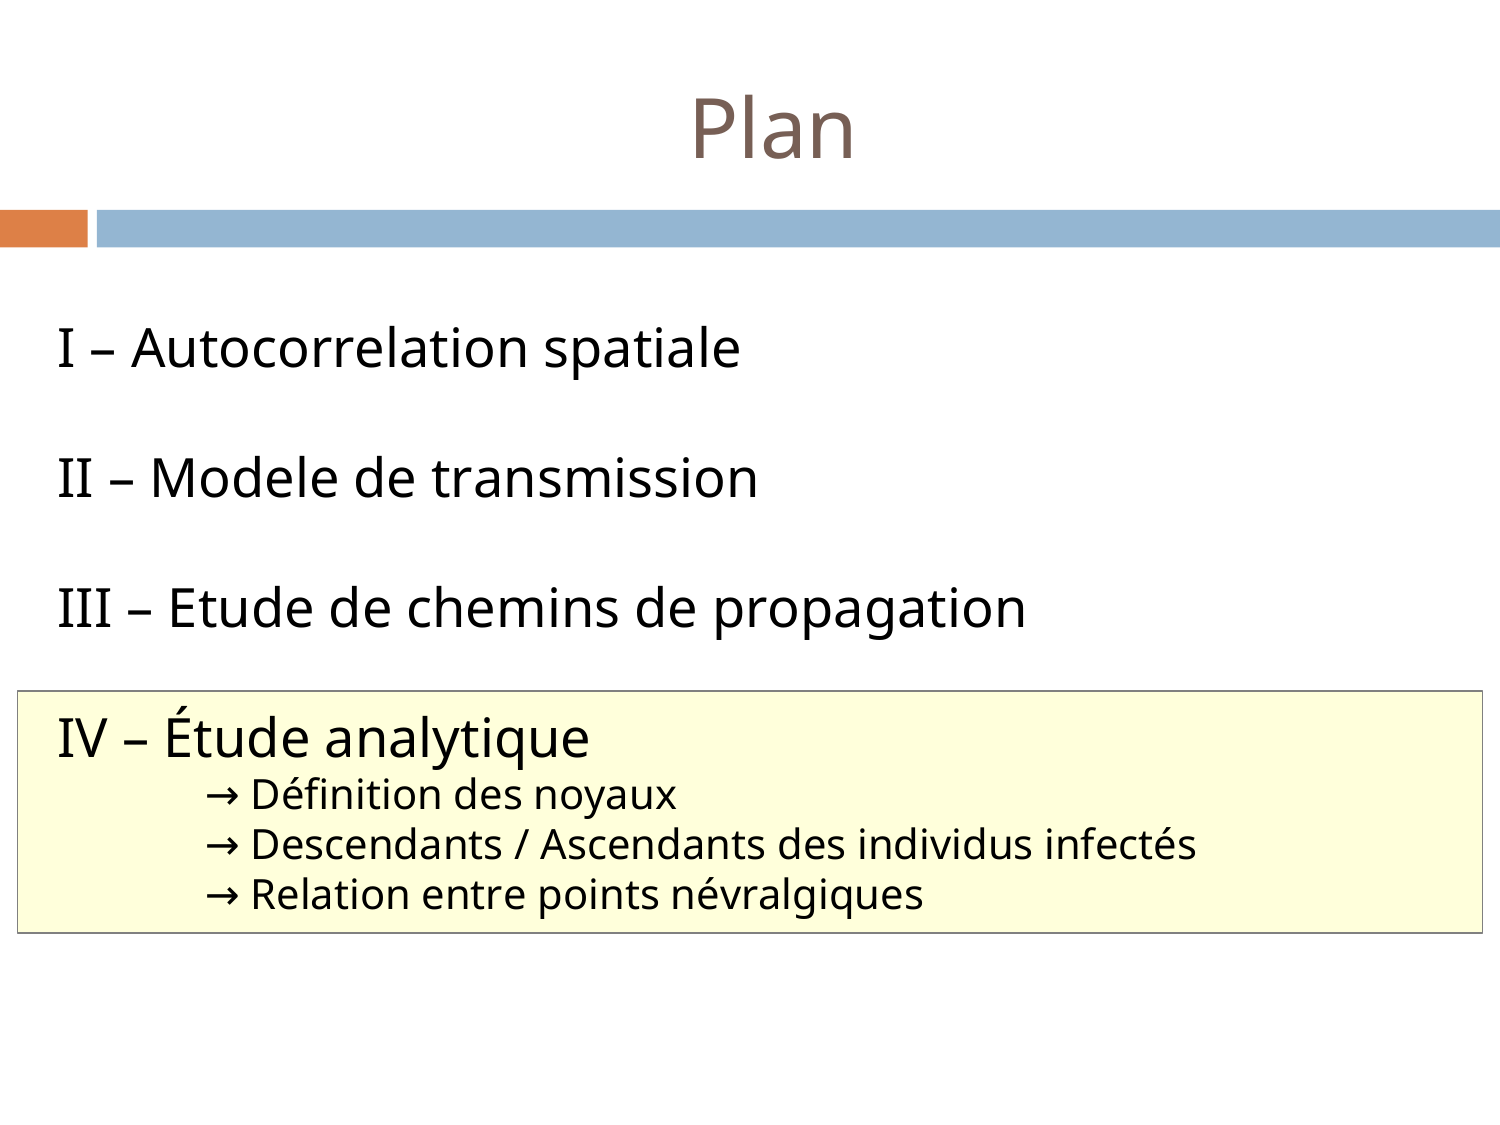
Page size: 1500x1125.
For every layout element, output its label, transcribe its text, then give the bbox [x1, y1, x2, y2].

text_box [1288, 690, 1483, 934]
text_box I – Autocorrelation spatiale II – Modele de transmission III – Etude de chemins de propagation IV – Étude analytique → Définition des noyaux → Descendants / Ascendants des individus infectés → Relation entre points névralgiques [42, 305, 1288, 991]
text_box Plan [0, 30, 1500, 219]
text_box [17, 690, 42, 934]
